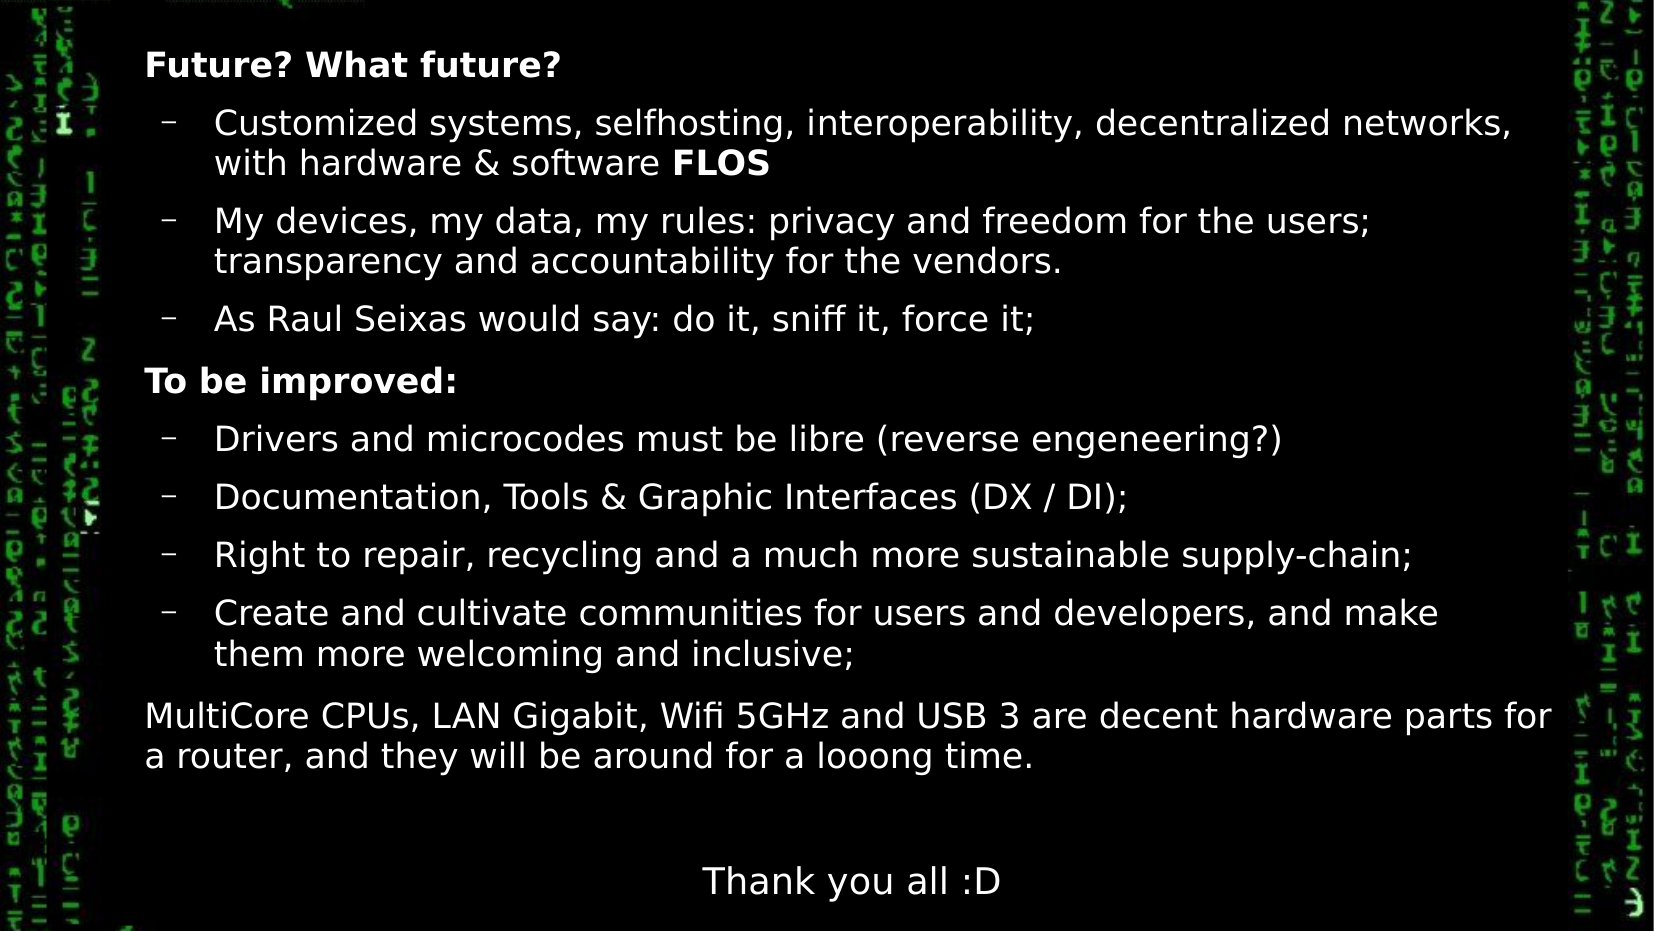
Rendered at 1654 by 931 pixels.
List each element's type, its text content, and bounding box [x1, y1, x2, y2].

picture [0, 0, 1654, 931]
list Future? What future? Customized systems, selfhosting, interoperability, decentralized networks, with hardware & software FLOS My devices, my data, my rules: privacy and freedom for the users; transparency and accountability for the vendors. As Raul Seixas would say: do it, sniff it, force it; To be improved: Drivers and microcodes must be libre (reverse engeneering?) Documentation, Tools & Graphic Interfaces (DX / DI); Right to repair, recycling and a much more sustainable supply-chain; Create and cultivate communities for users and developers, and make them more welcoming and inclusive; MultiCore CPUs, LAN Gigabit, Wifi 5GHz and USB 3 are decent hardware parts for a router, and they will be around for a looong time. Thank you all :D [75, 45, 1561, 905]
